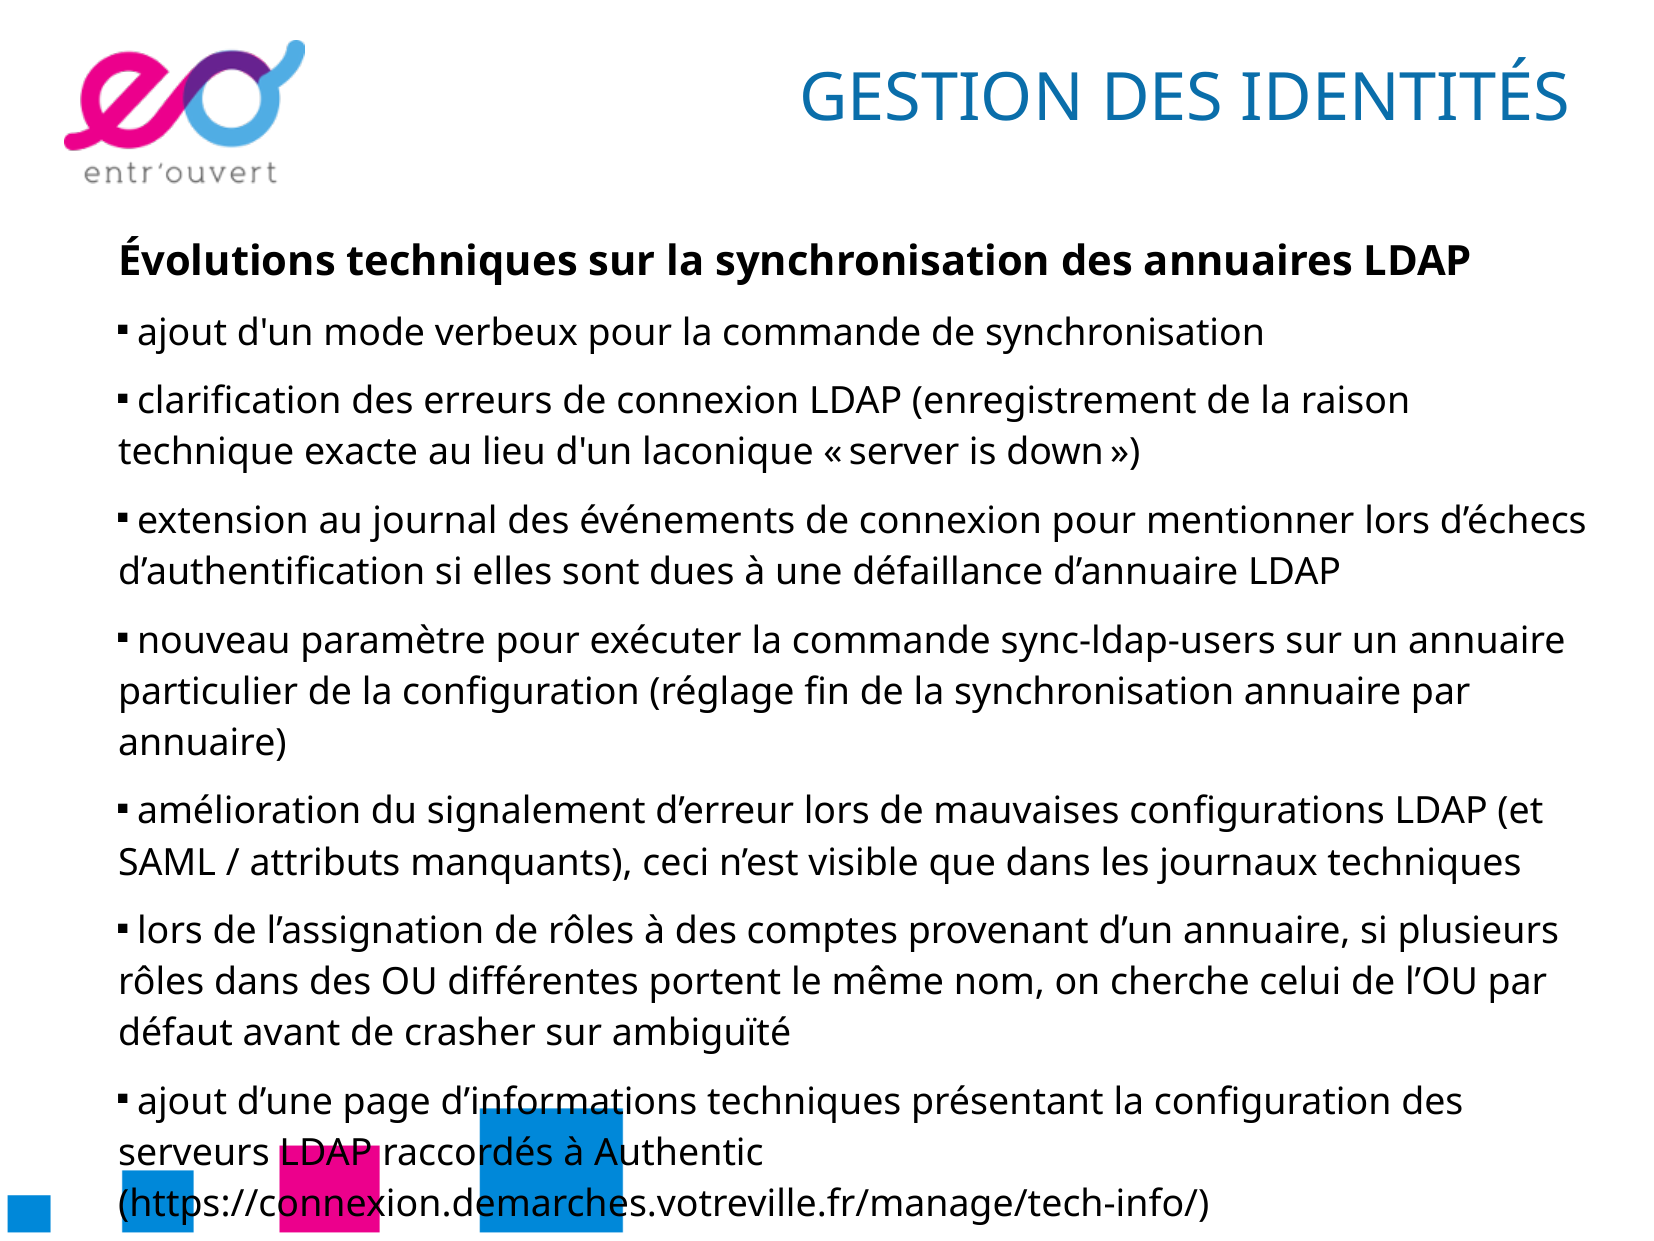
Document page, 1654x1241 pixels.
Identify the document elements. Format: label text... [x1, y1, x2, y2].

picture [271, 1106, 282, 1112]
picture [349, 1106, 359, 1112]
text_box Évolutions techniques sur la synchronisation des annuaires LDAP ajout d'un mode verbeux pour la commande de synchronisation clarification des erreurs de connexion LDAP (enregistrement de la raison technique exacte au lieu d'un laconique « server is down ») extension au journal des événements de connexion pour mentionner lors d’échecs d’authentification si elles sont dues à une défaillance d’annuaire LDAP nouveau paramètre pour exécuter la commande sync-ldap-users sur un annuaire particulier de la configuration (réglage fin de la synchronisation annuaire par annuaire) amélioration du signalement d’erreur lors de mauvaises configurations LDAP (et SAML / attributs manquants), ceci n’est visible que dans les journaux techniques lors de l’assignation de rôles à des comptes provenant d’un annuaire, si plusieurs rôles dans des OU différentes portent le même nom, on cherche celui de l’OU par défaut avant de crasher sur ambiguïté ajout d’une page d’informations techniques présentant la configuration des serveurs LDAP raccordés à Authentic (https://connexion.demarches.votreville.fr/manage/tech-info/) [118, 230, 1595, 1103]
picture [522, 1106, 533, 1112]
picture [594, 1106, 604, 1112]
picture [392, 1106, 403, 1112]
picture [446, 1106, 456, 1112]
picture [242, 1106, 252, 1112]
picture [196, 1106, 207, 1112]
picture [5, 1106, 626, 1235]
picture [173, 1106, 184, 1112]
picture [370, 1106, 380, 1112]
title Gestion des identités [375, 49, 1571, 144]
picture [142, 1106, 152, 1112]
picture [64, 40, 305, 184]
picture [613, 1198, 623, 1204]
